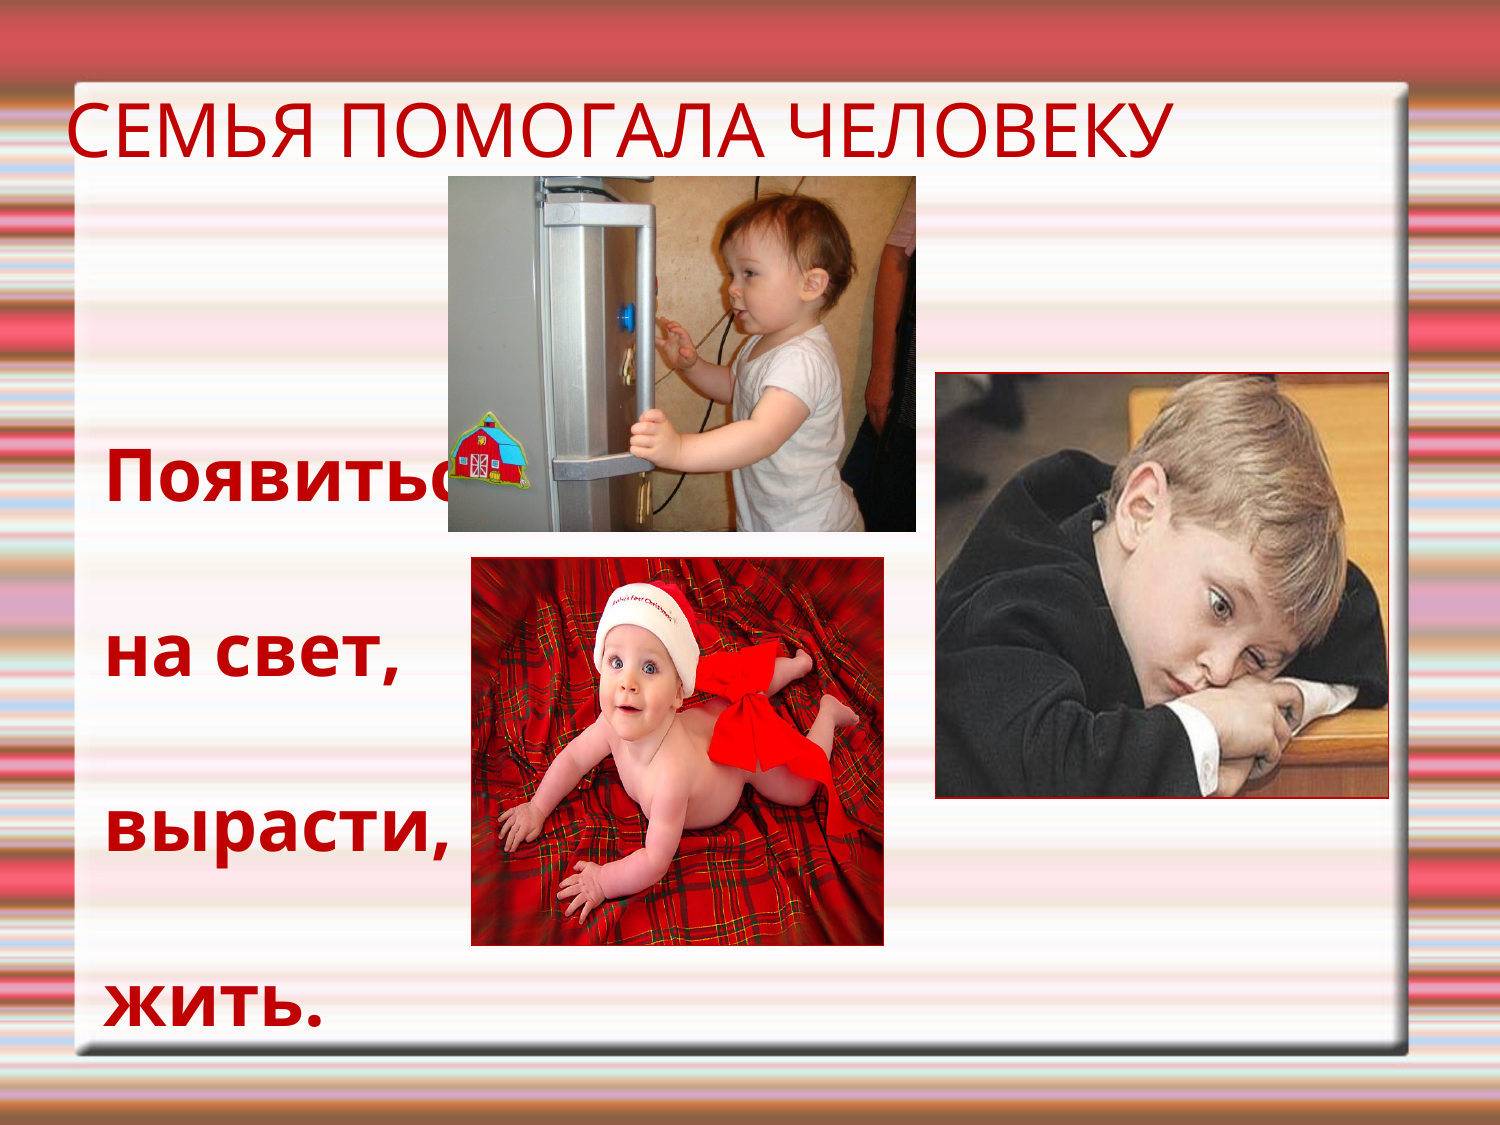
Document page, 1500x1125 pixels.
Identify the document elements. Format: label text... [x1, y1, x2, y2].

title СЕМЬЯ ПОМОГАЛА ЧЕЛОВЕКУ [50, 75, 1475, 213]
picture [0, 0, 1500, 1125]
picture [472, 558, 883, 945]
list Появиться на свет, вырасти, жить. [88, 261, 1500, 1004]
picture [276, 1009, 290, 1018]
picture [936, 373, 1388, 798]
picture [183, 1004, 189, 1012]
